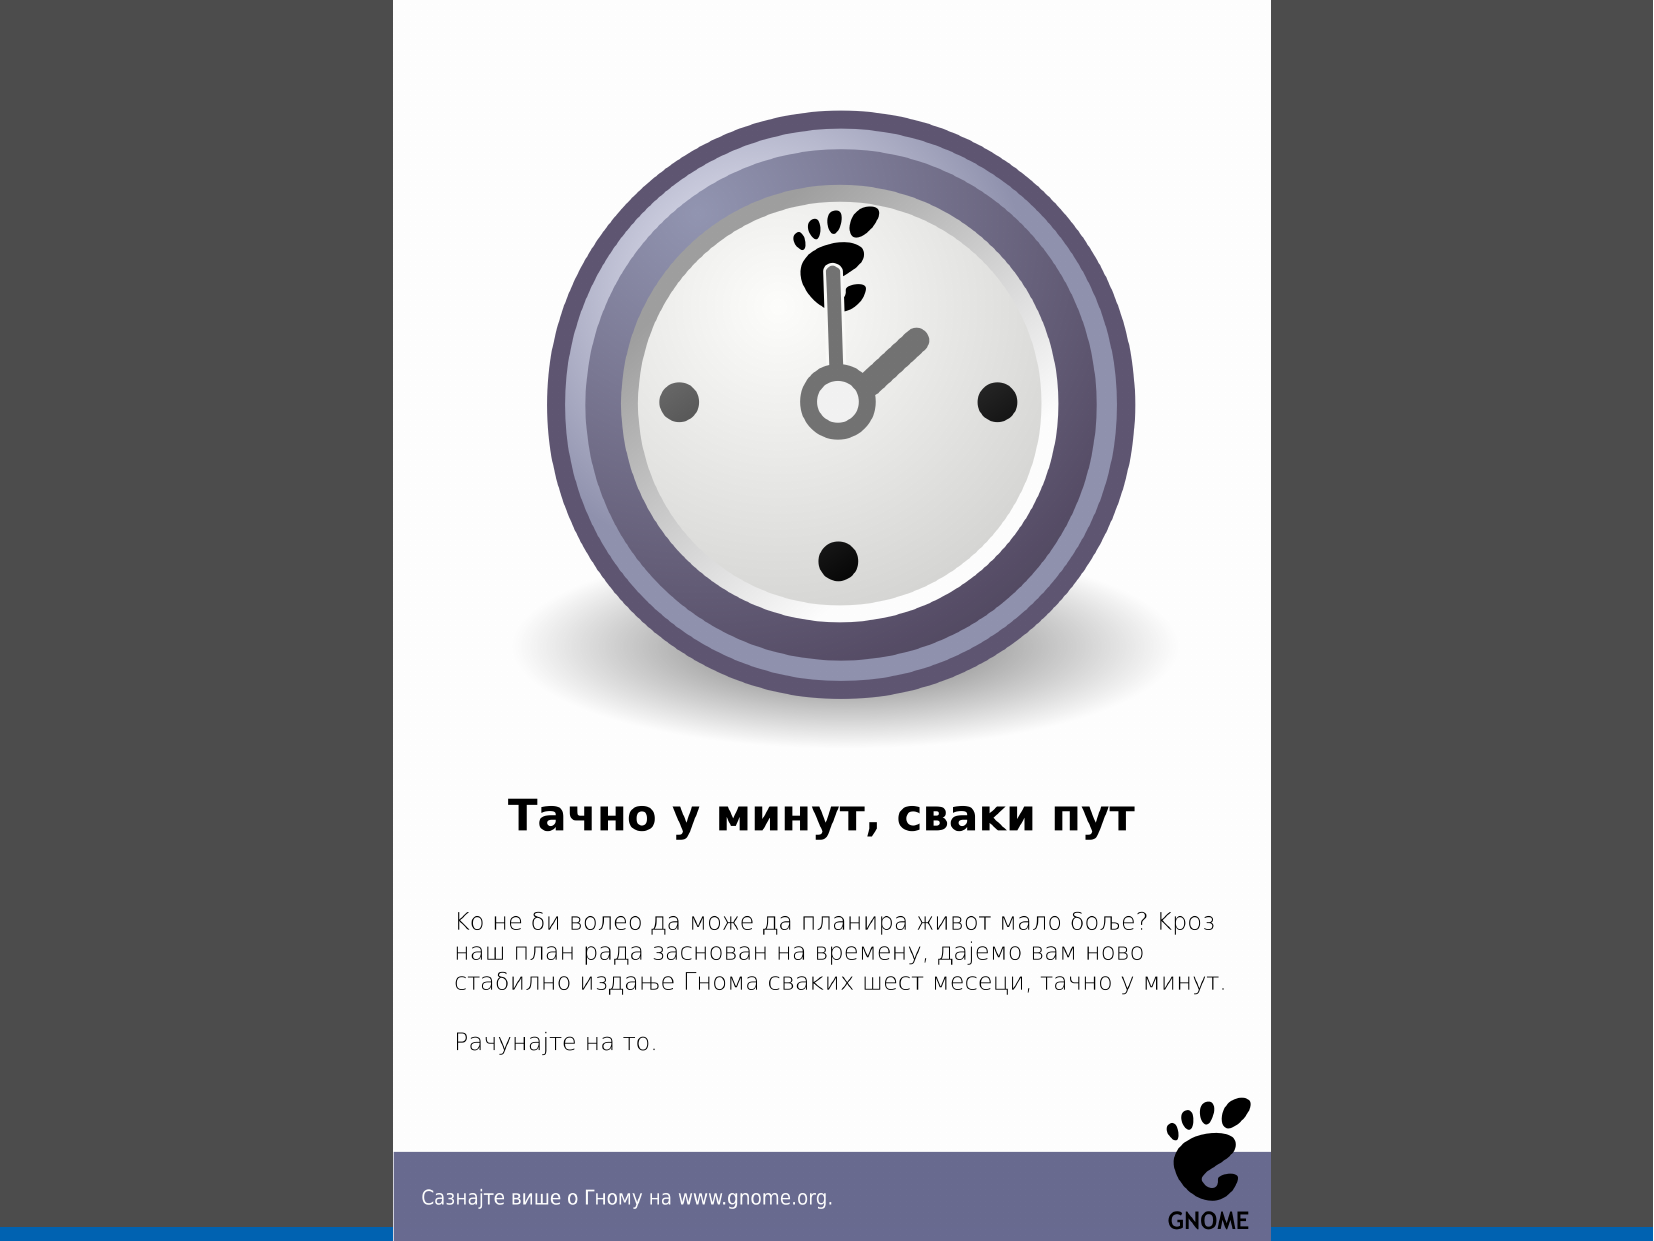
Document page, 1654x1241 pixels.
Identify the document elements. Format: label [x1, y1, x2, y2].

picture [393, 0, 1271, 1241]
